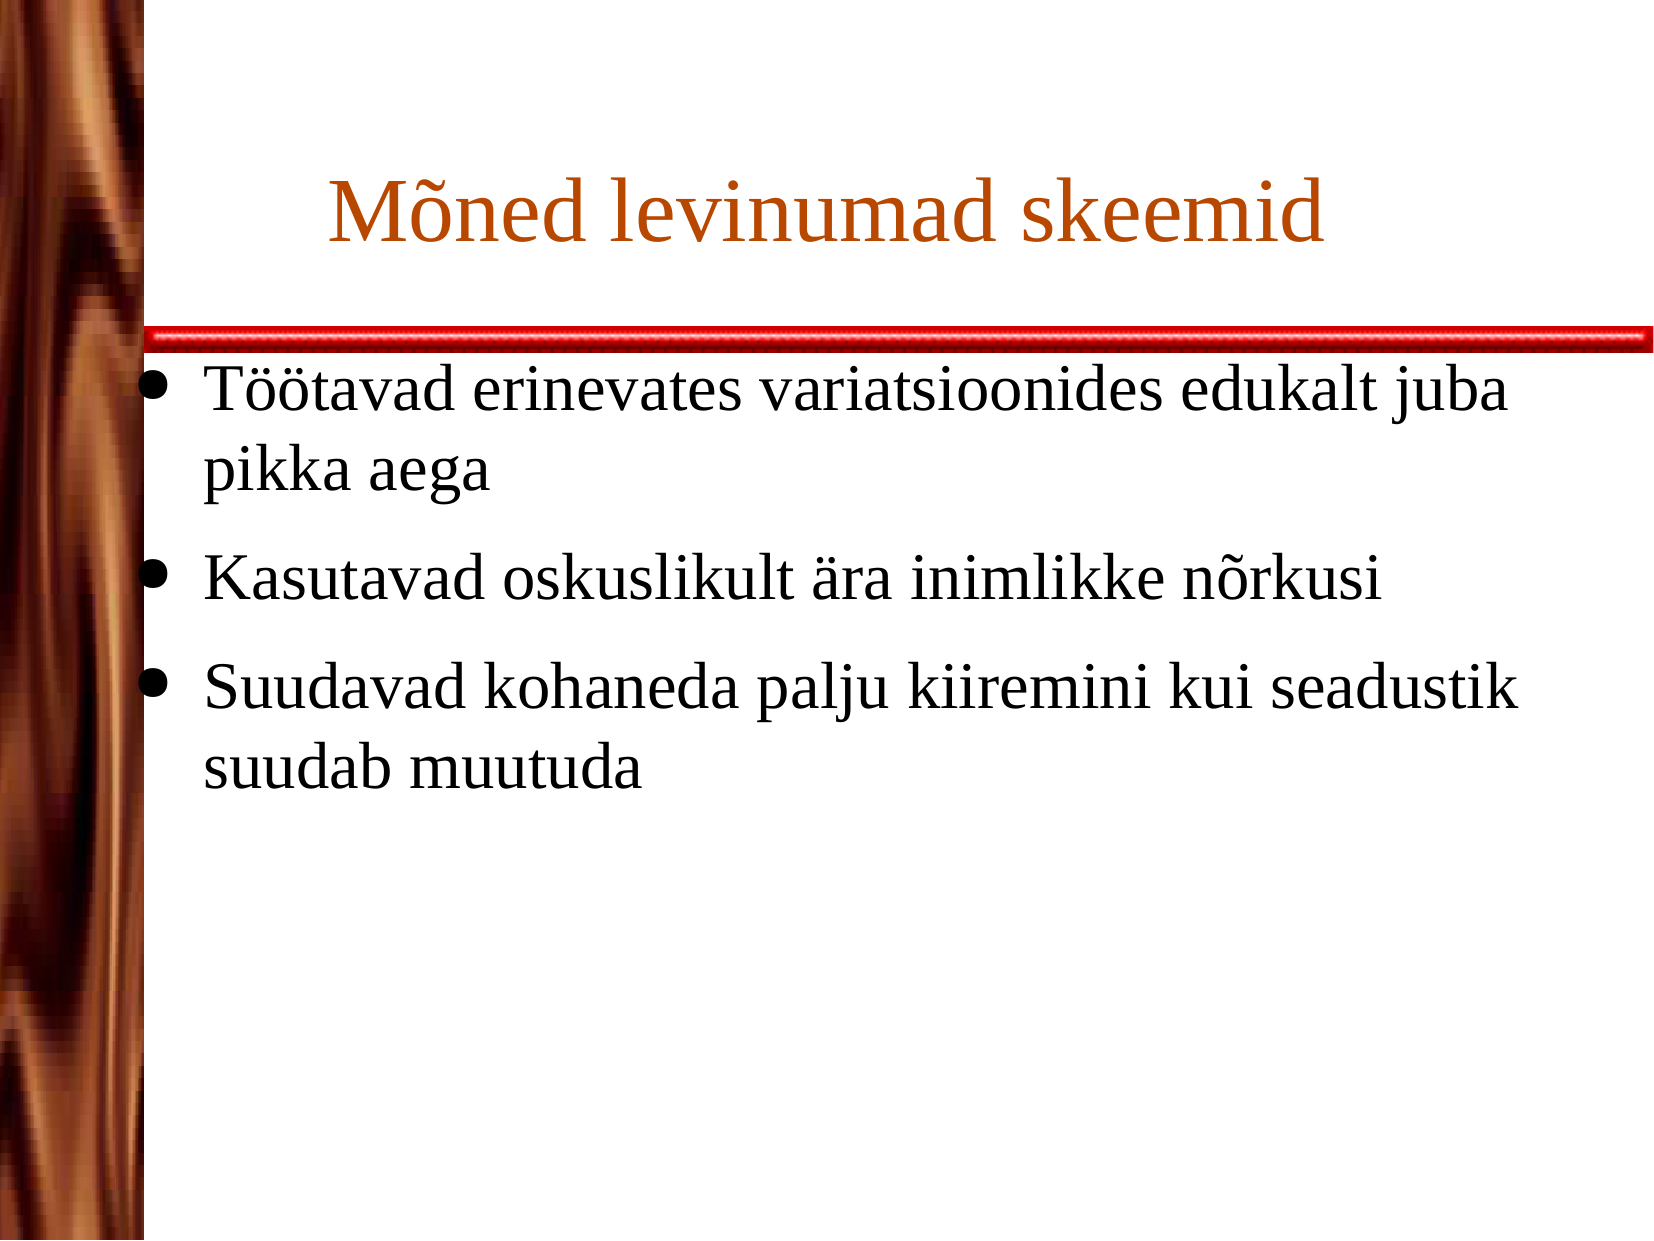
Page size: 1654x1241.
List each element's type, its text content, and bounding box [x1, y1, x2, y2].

picture [0, 0, 1654, 1240]
title Mõned levinumad skeemid [121, 100, 1533, 312]
list Töötavad erinevates variatsioonides edukalt juba pikka aega Kasutavad oskuslikult ära inimlikke nõrkusi Suudavad kohaneda palju kiiremini kui seadustik suudab muutuda [121, 344, 1533, 1126]
